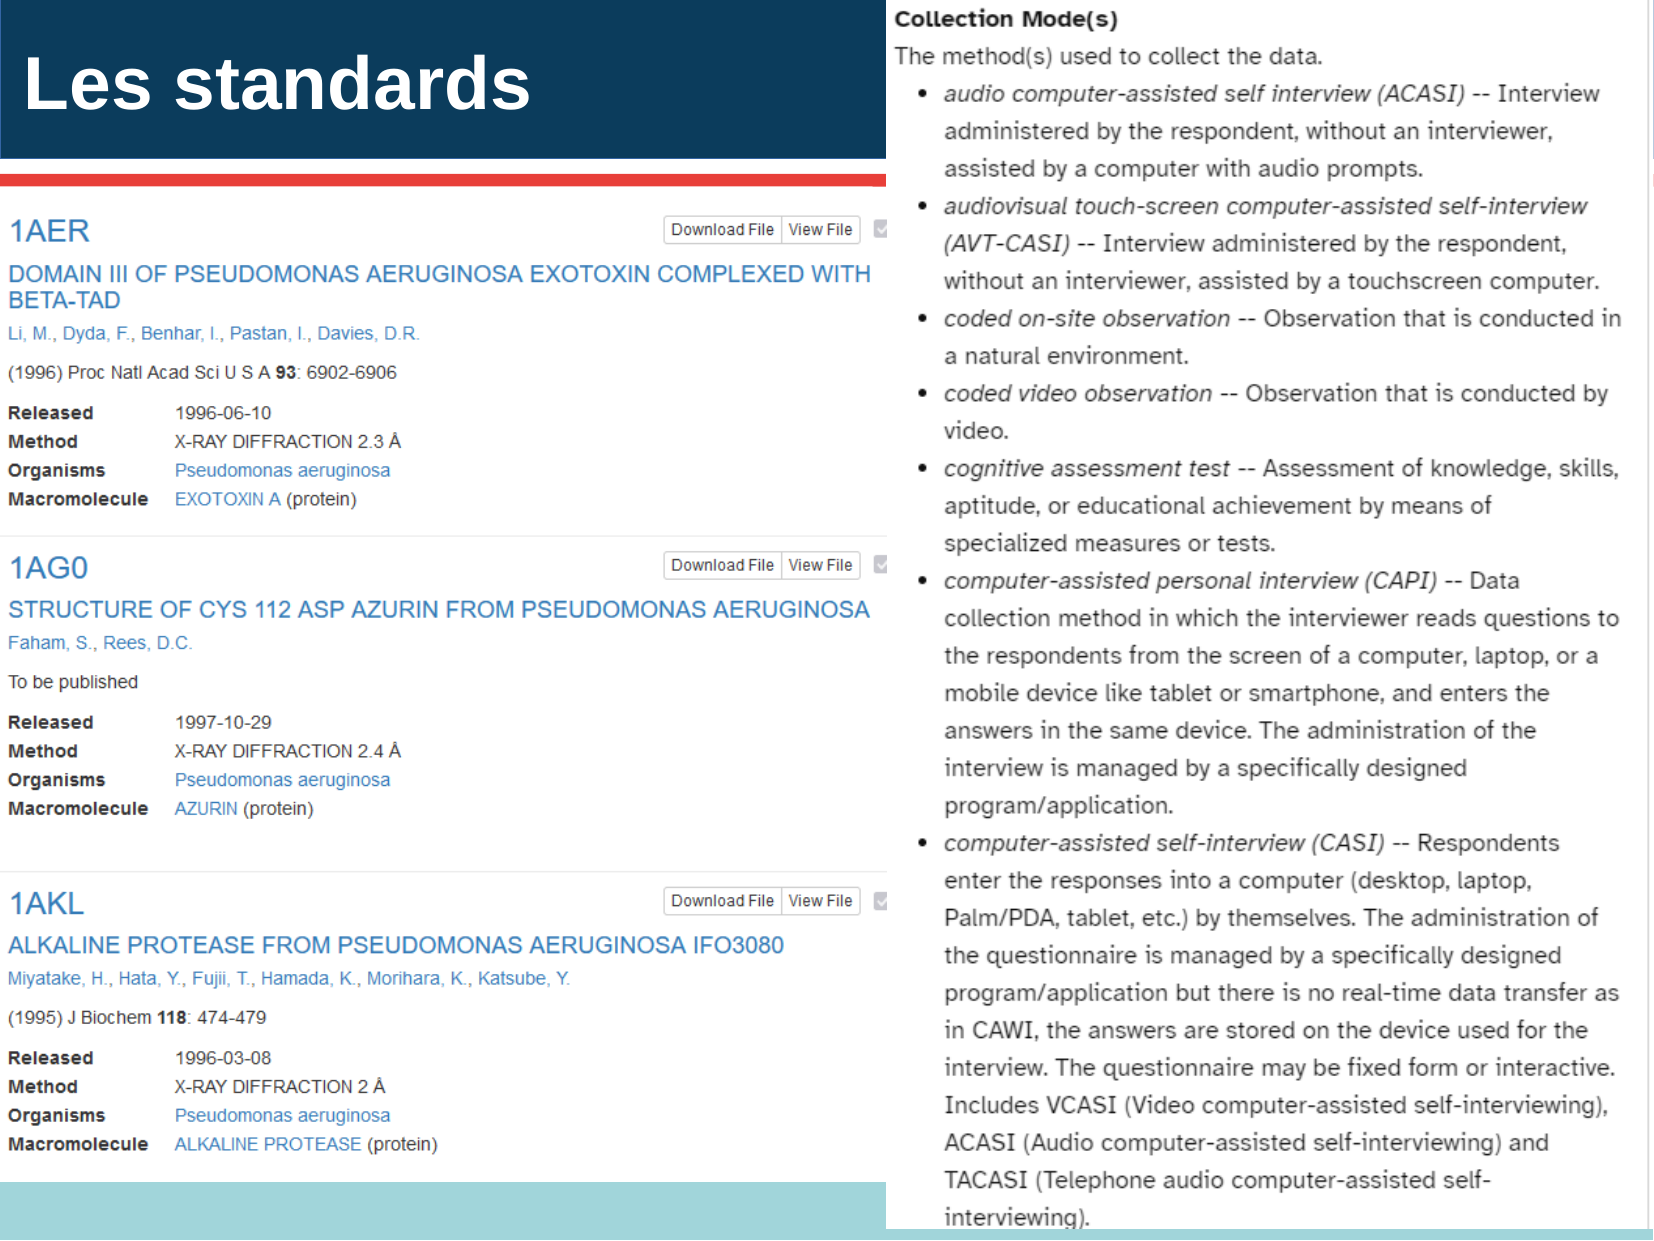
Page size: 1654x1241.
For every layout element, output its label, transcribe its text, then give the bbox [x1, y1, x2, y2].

title Les standards [23, 11, 886, 159]
picture [0, 0, 1654, 1229]
